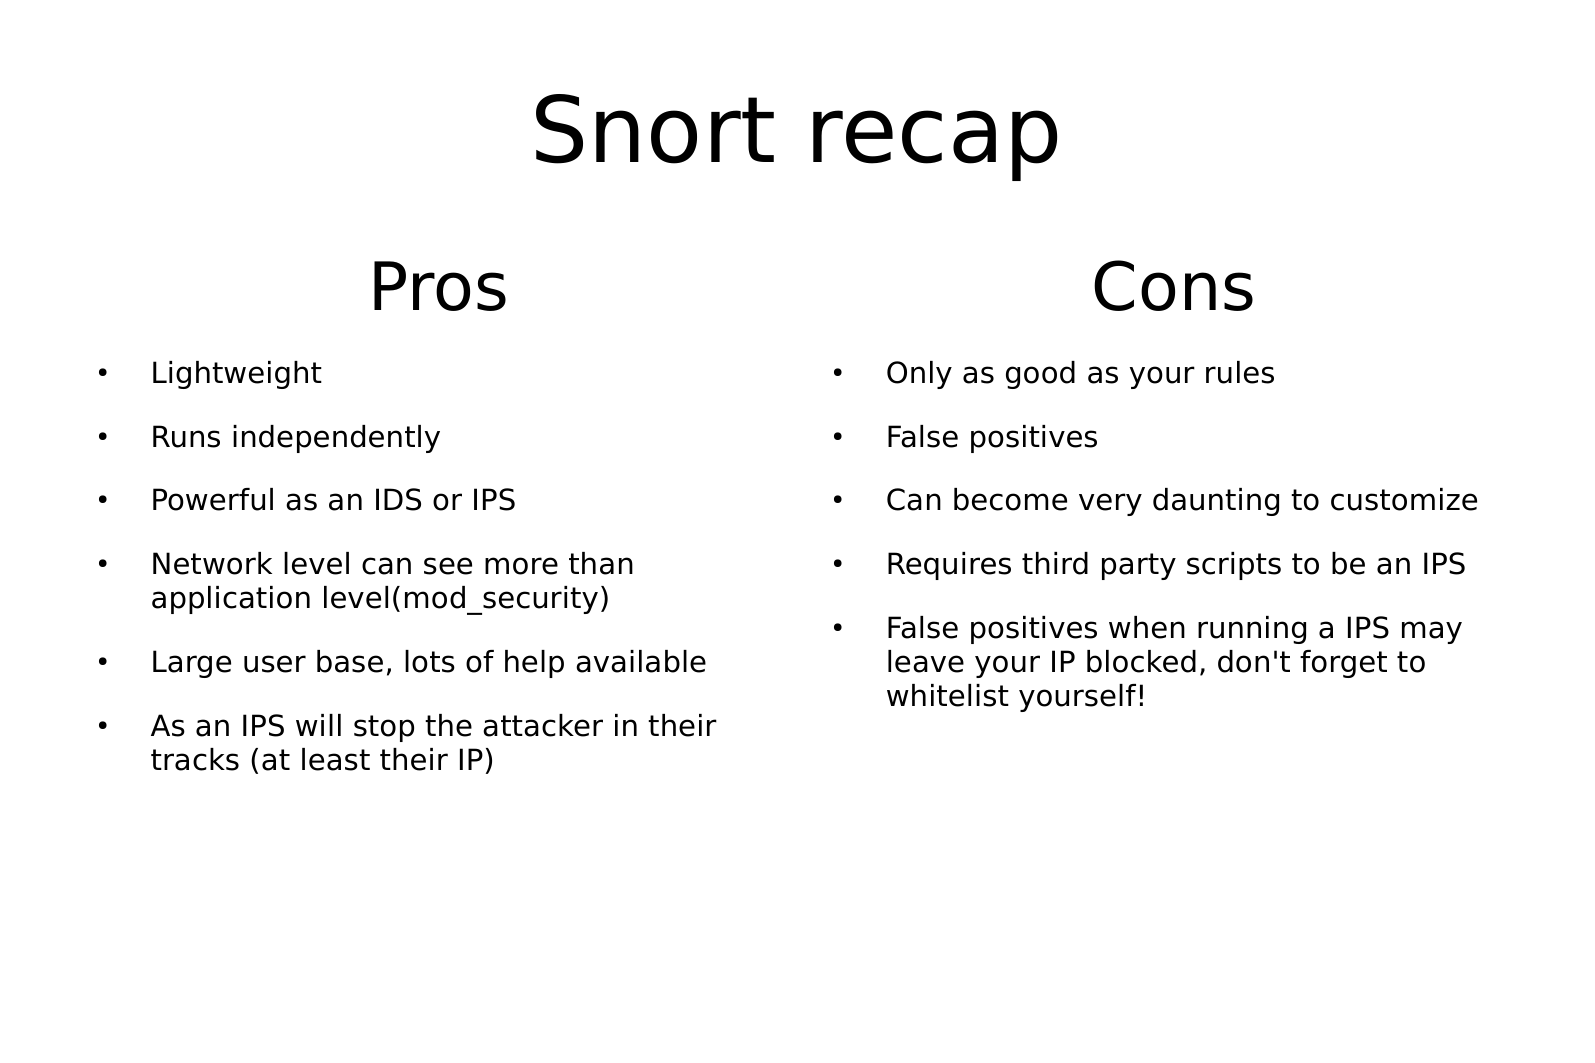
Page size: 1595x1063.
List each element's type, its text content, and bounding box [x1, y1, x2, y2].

list Cons Only as good as your rules False positives Can become very daunting to customize Requires third party scripts to be an IPS False positives when running a IPS may leave your IP blocked, don't forget to whitelist yourself! [814, 248, 1516, 936]
list Pros Lightweight Runs independently Powerful as an IDS or IPS Network level can see more than application level(mod_security) Large user base, lots of help available As an IPS will stop the attacker in their tracks (at least their IP) [79, 248, 780, 936]
title Snort recap [79, 42, 1515, 220]
